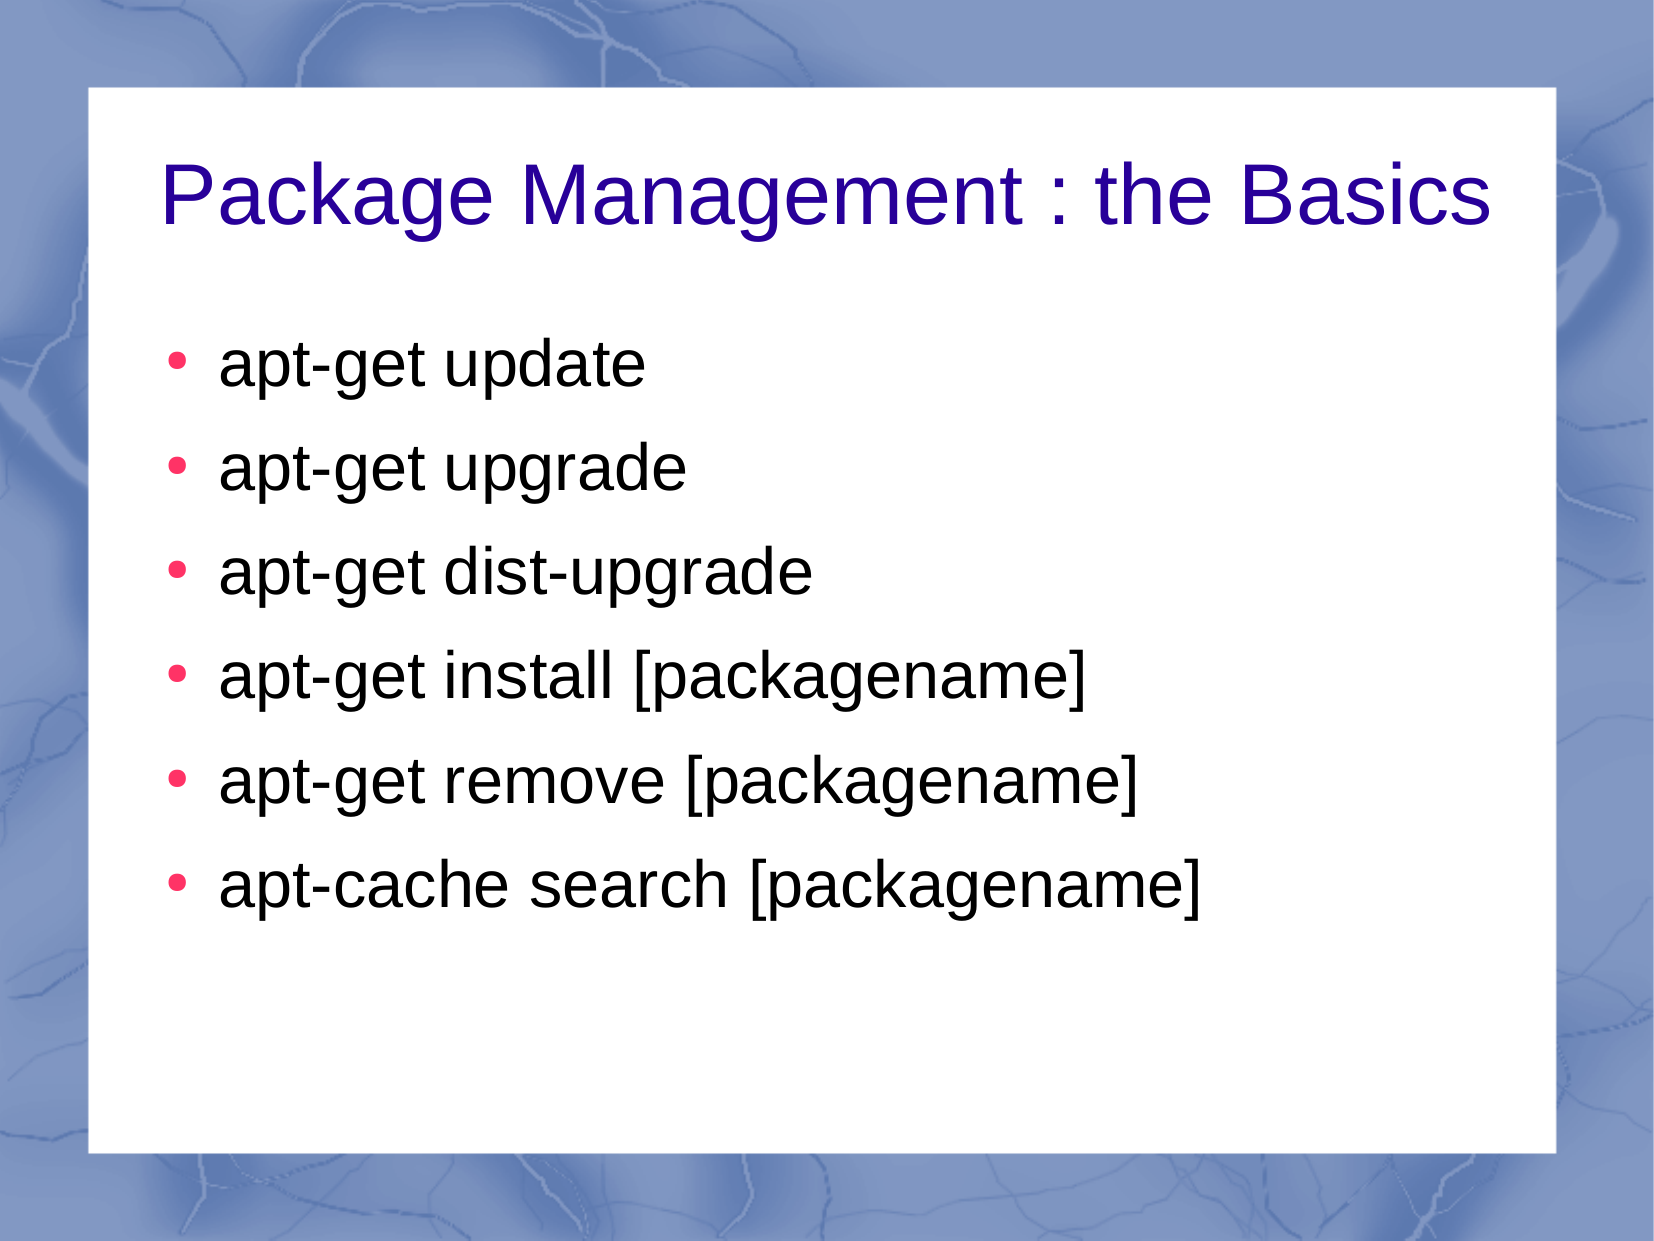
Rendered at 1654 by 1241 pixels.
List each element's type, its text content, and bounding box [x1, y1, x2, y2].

title Package Management : the Basics [118, 90, 1536, 298]
picture [0, 0, 1654, 1241]
list apt-get update apt-get upgrade apt-get dist-upgrade apt-get install [packagename] apt-get remove [packagename] apt-cache search [packagename] [147, 325, 1506, 1232]
